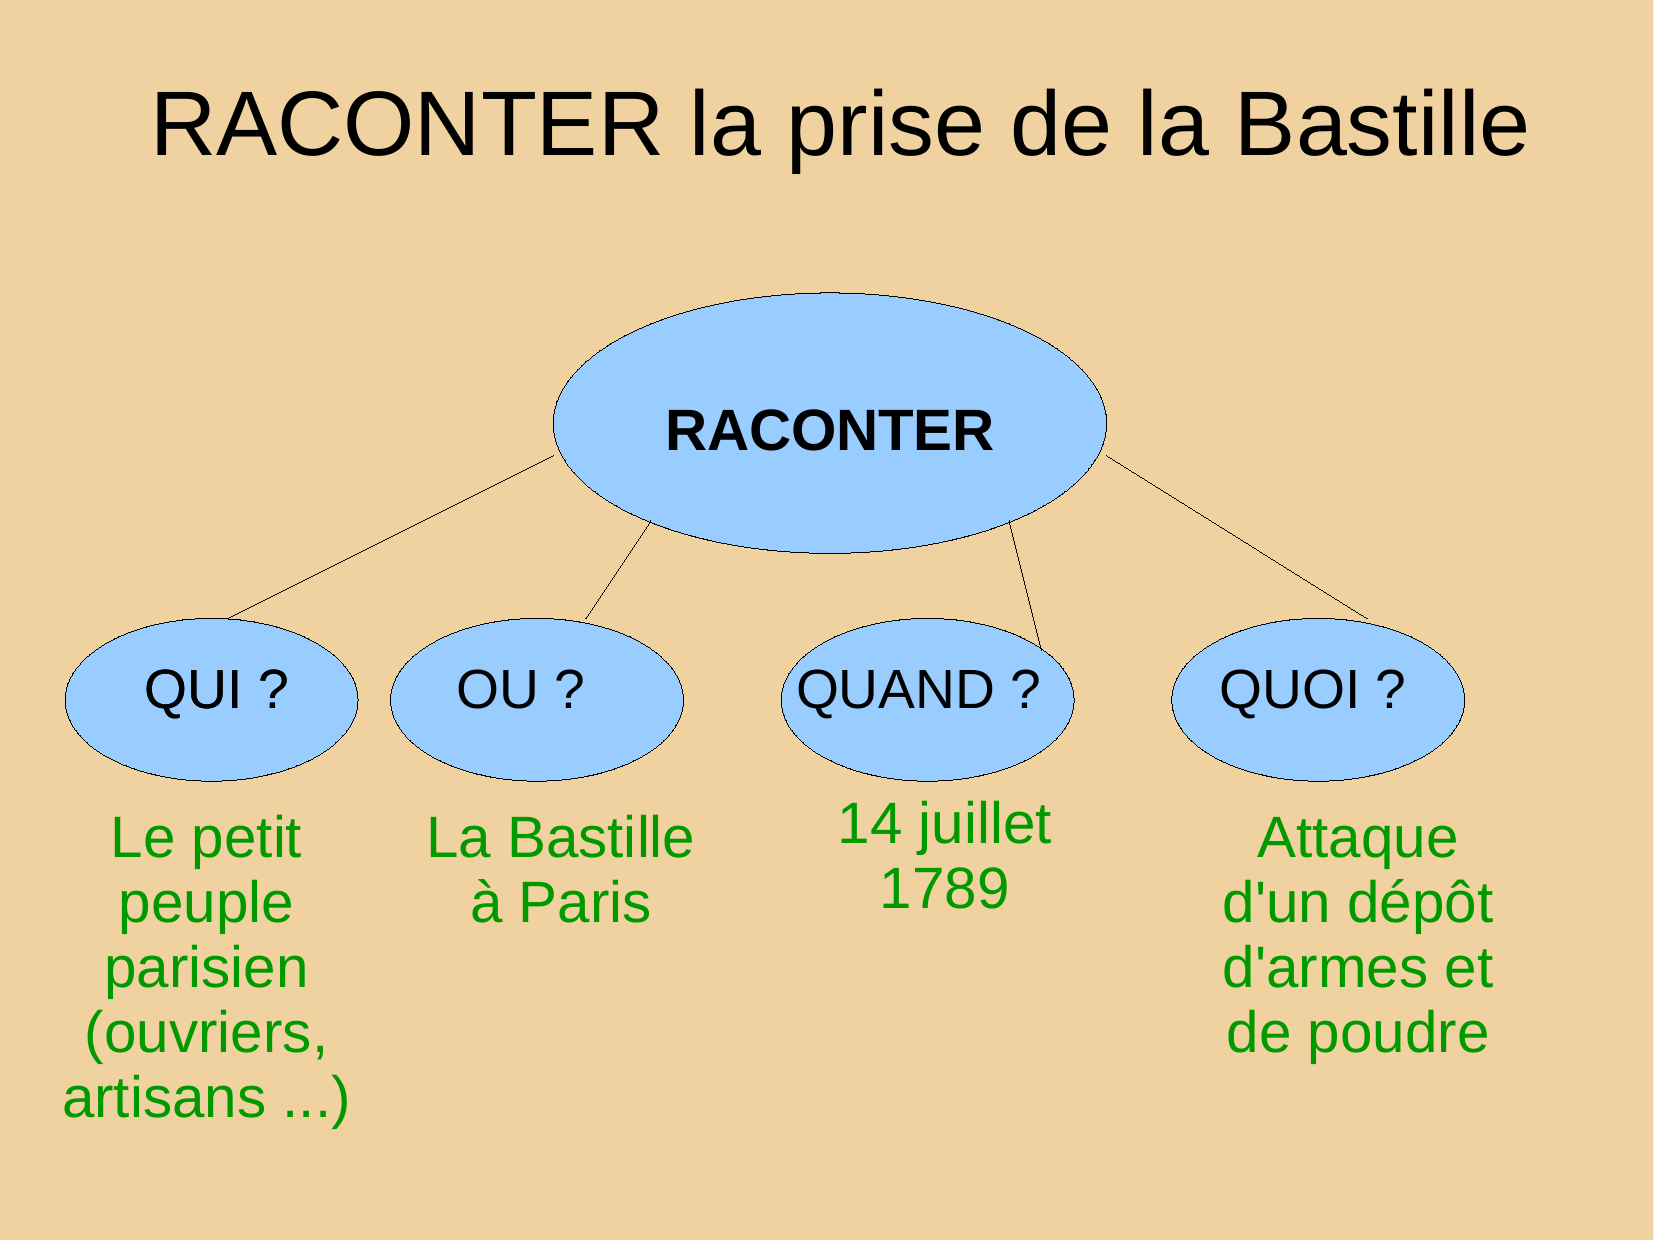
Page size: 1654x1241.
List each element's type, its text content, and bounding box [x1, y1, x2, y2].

text_box QUOI ? [1204, 650, 1433, 734]
text_box [553, 292, 1107, 554]
text_box RACONTER la prise de la Bastille [29, 65, 1654, 183]
text_box OU ? [423, 650, 619, 767]
text_box [1171, 618, 1465, 782]
text_box [794, 734, 1061, 782]
text_box QUI ? [130, 651, 326, 734]
text_box [65, 618, 359, 782]
text_box La Bastille à Paris [383, 797, 739, 942]
text_box Le petit peuple parisien (ouvriers, artisans ...) [29, 797, 384, 1136]
text_box Attaque d'un dépôt d'armes et de poudre [1181, 797, 1536, 1072]
text_box [390, 618, 684, 782]
text_box 14 juillet 1789 [767, 783, 1123, 928]
text_box QUAND ? [781, 650, 1075, 734]
text_box [811, 618, 1044, 650]
text_box RACONTER [618, 390, 1042, 485]
